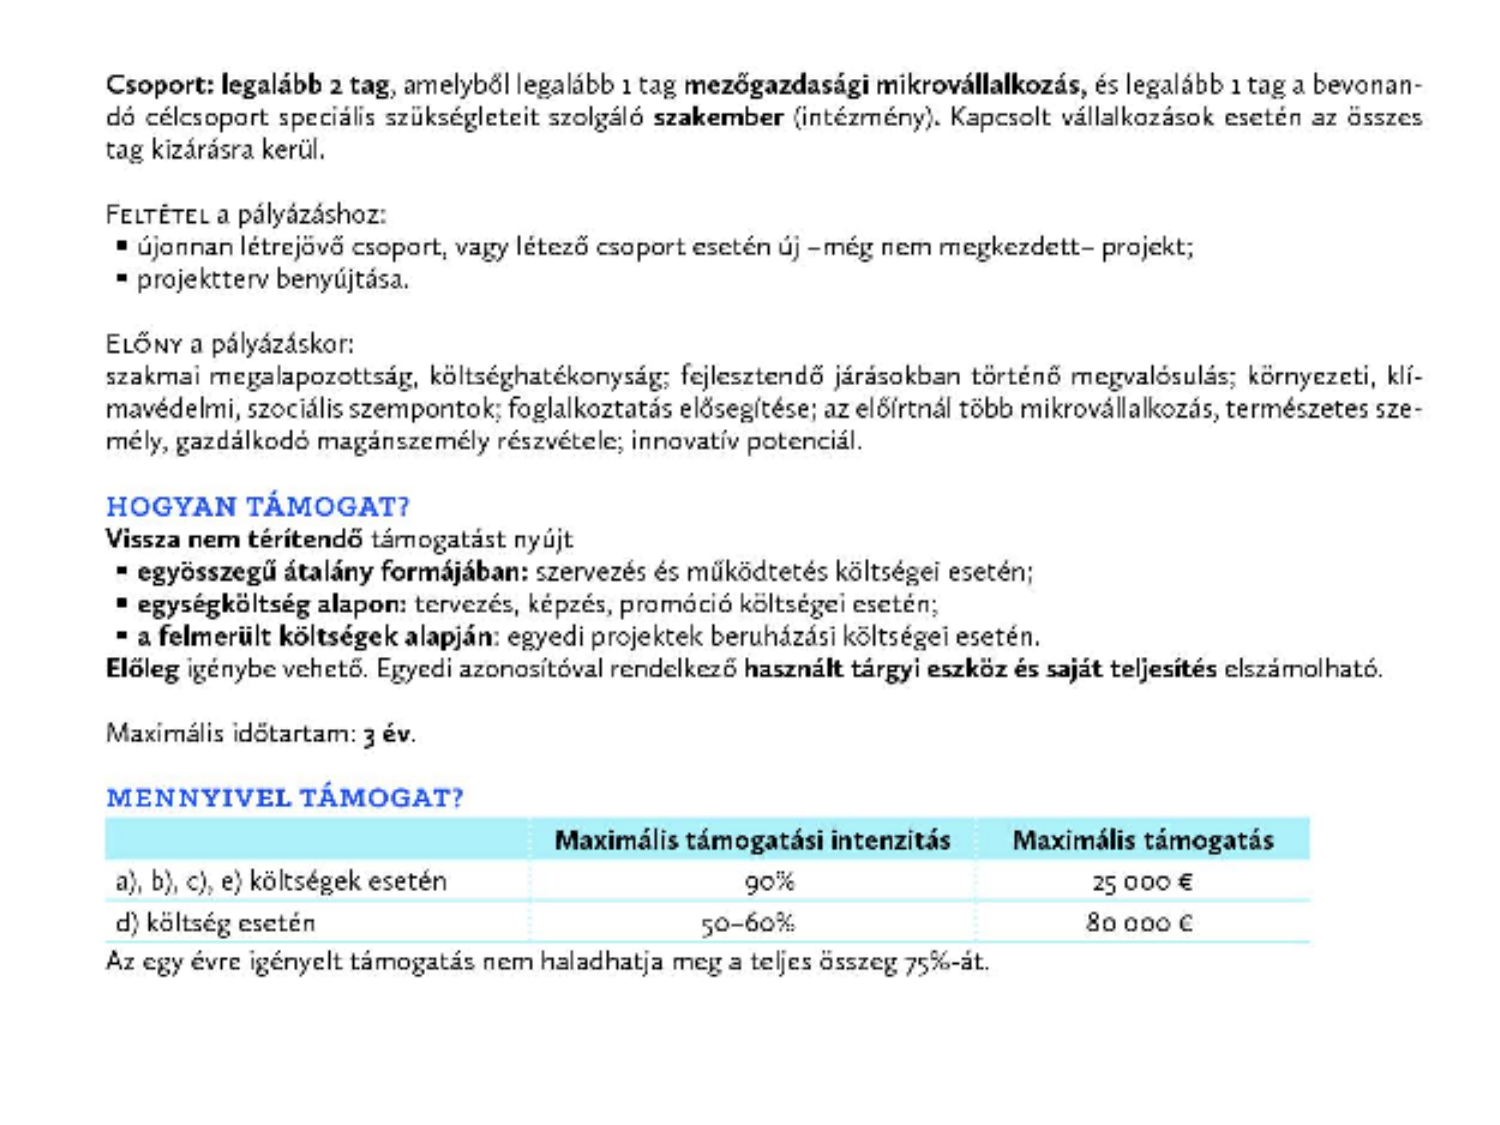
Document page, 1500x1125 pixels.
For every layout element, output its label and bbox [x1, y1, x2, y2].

picture [53, 66, 1452, 1035]
